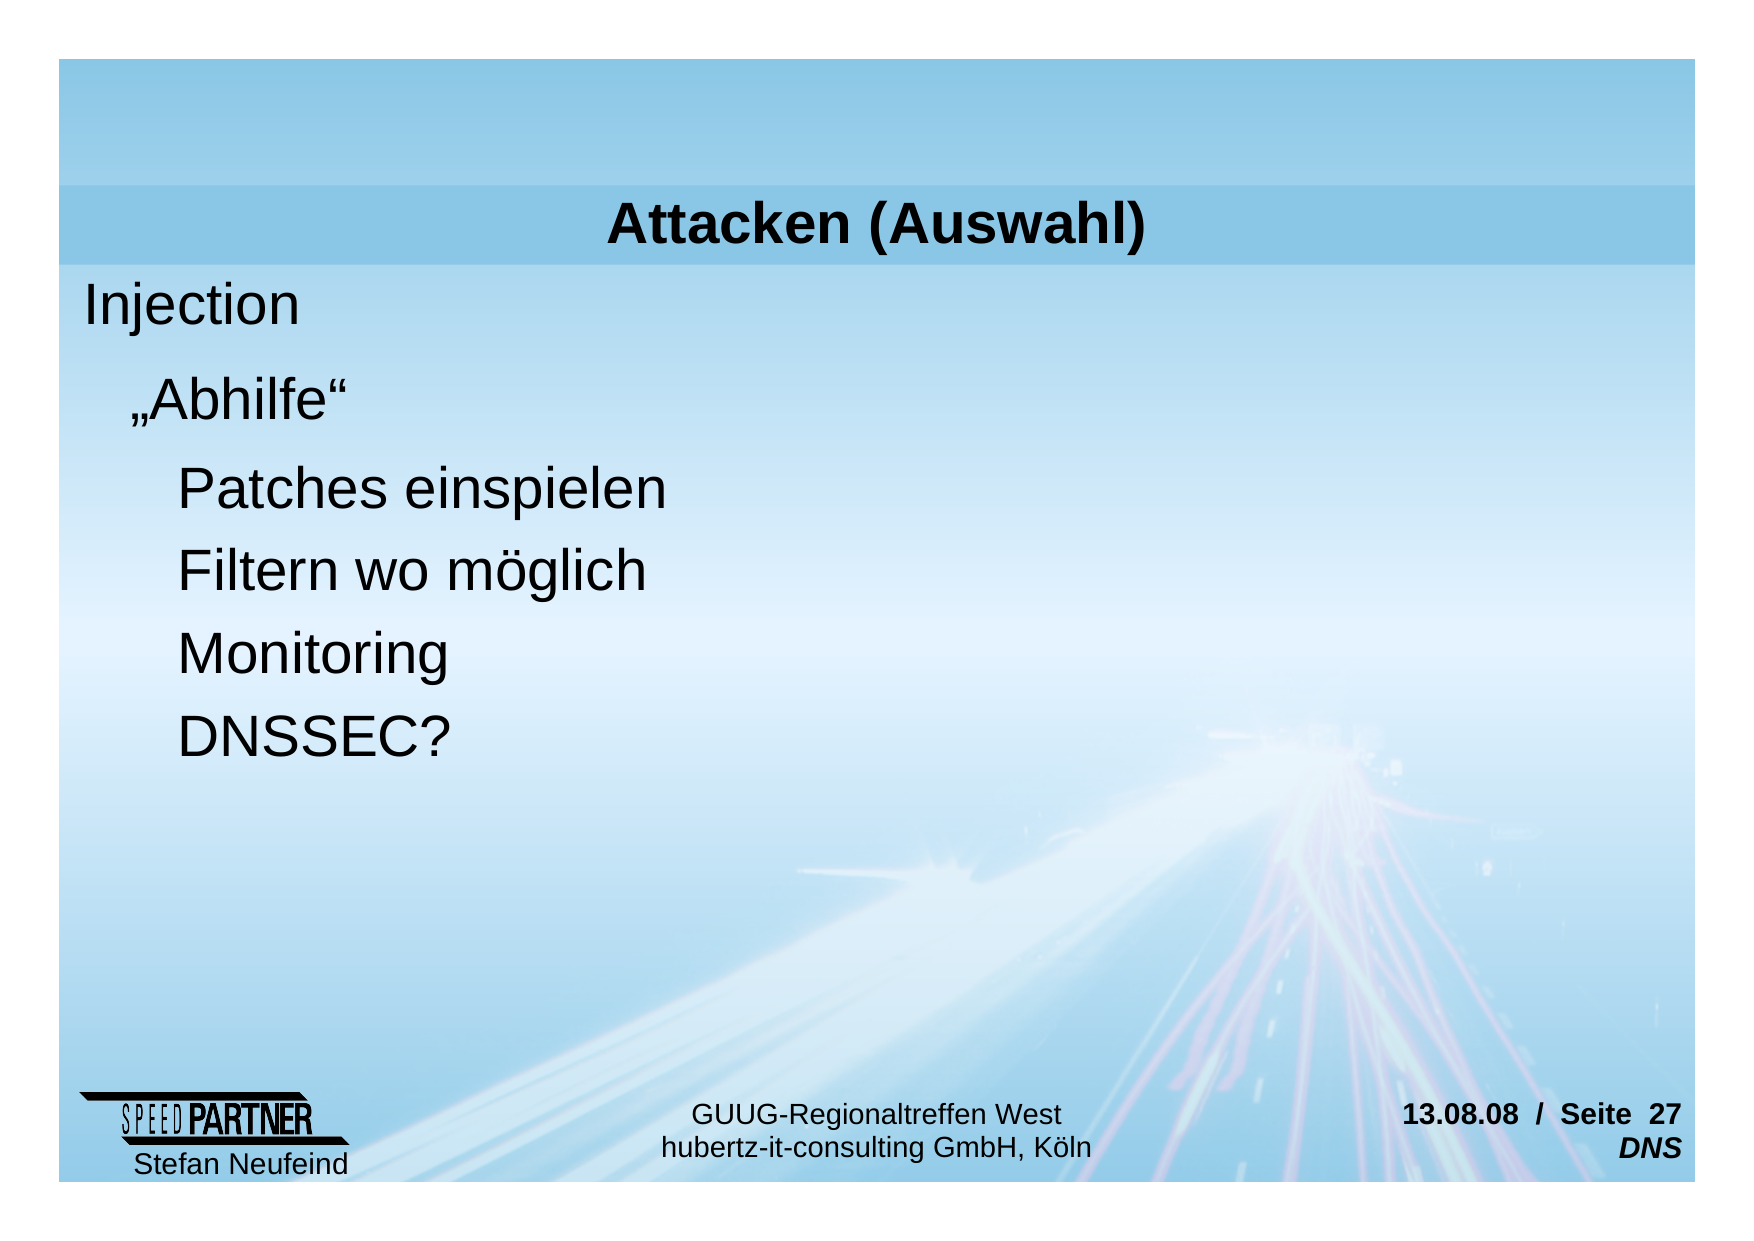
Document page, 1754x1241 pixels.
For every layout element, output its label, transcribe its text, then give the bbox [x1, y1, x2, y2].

picture [59, 59, 1695, 185]
list Injection „Abhilfe“ Patches einspielen Filtern wo möglich Monitoring DNSSEC? [71, 272, 1695, 1055]
title Attacken (Auswahl) [59, 191, 1695, 257]
picture [59, 265, 1695, 1182]
